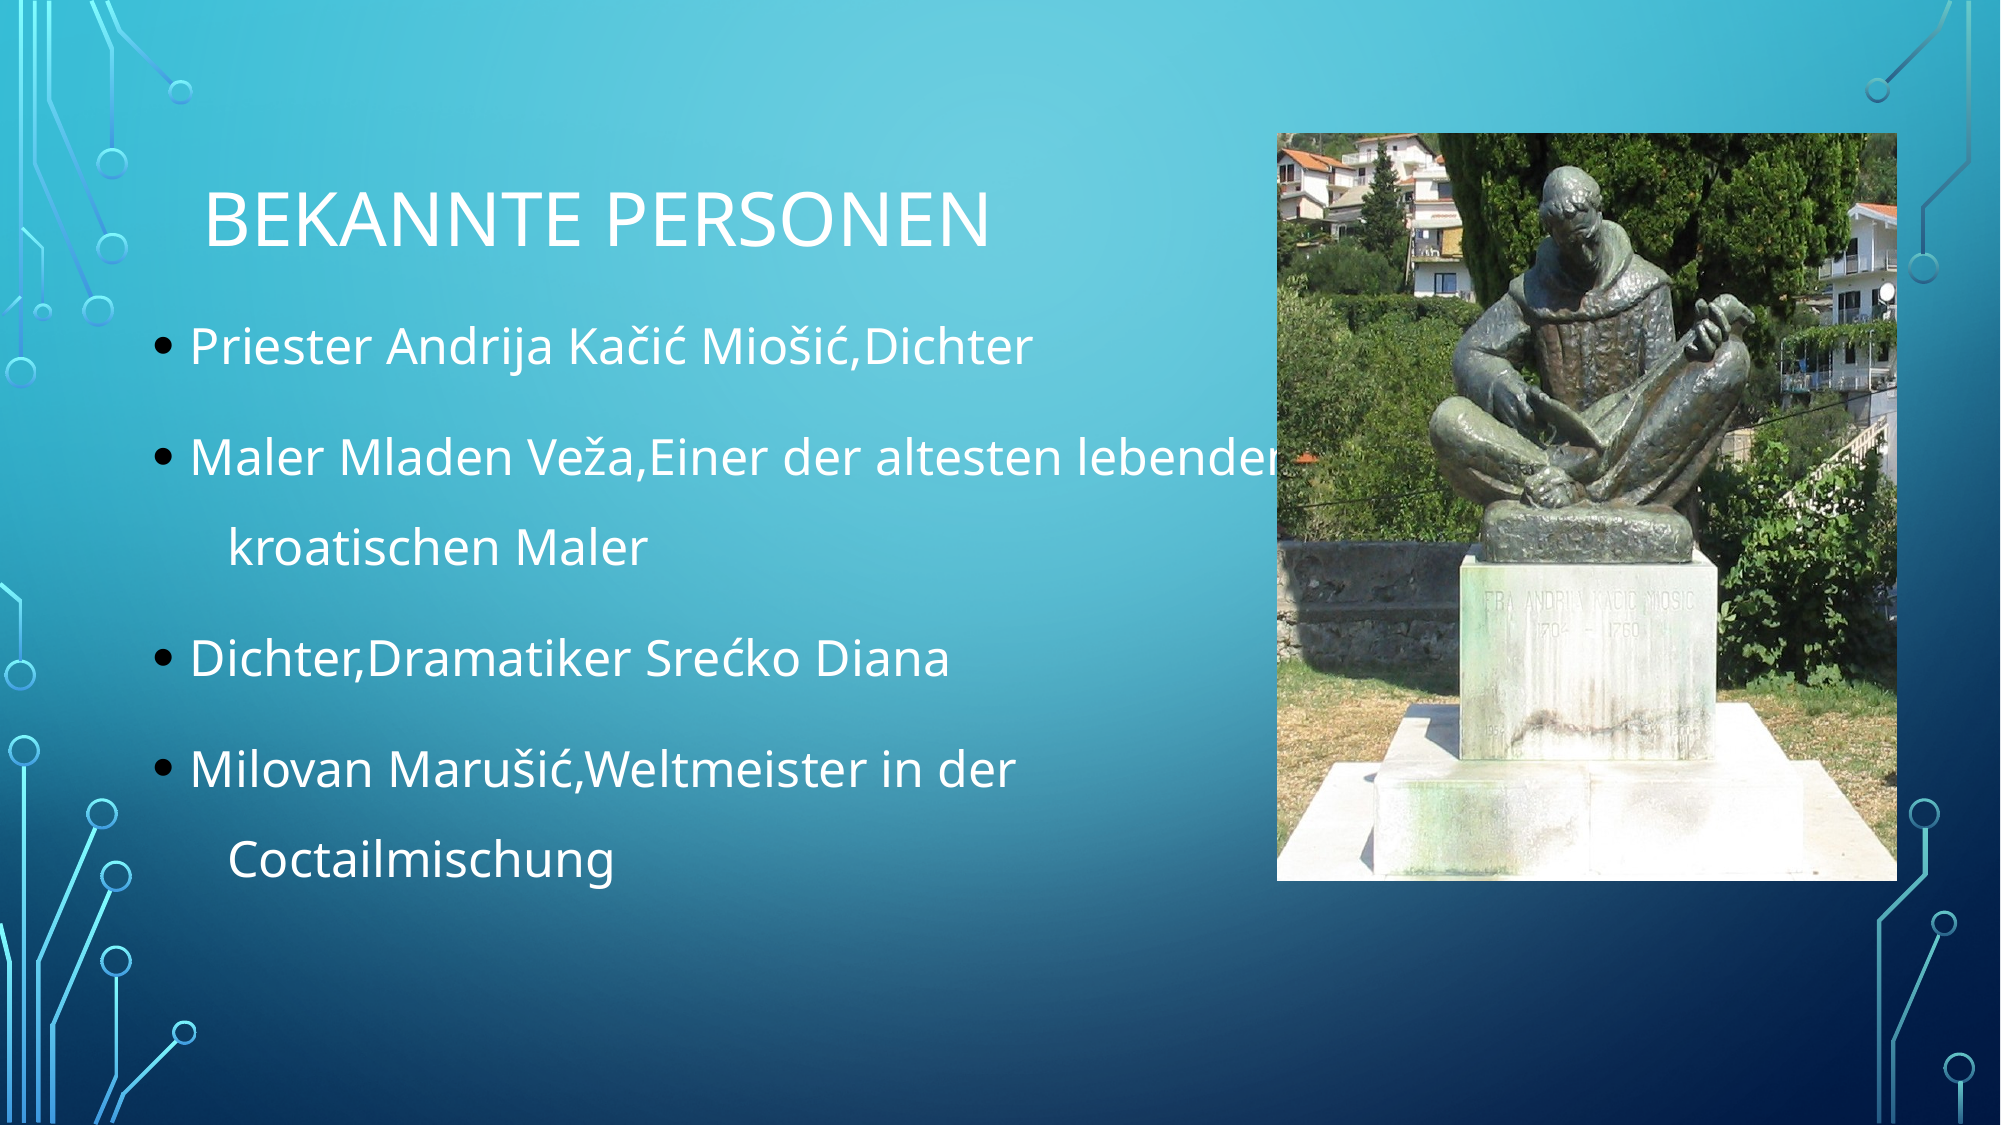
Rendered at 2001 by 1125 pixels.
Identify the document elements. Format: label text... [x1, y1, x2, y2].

list Priester Andrija Kačić Miošić,Dichter Maler Mladen Veža,Einer der altesten lebenden kroatischen Maler Dichter,Dramatiker Srećko Diana Milovan Marušić,Weltmeister in der Coctailmischung [137, 277, 1318, 992]
picture [1277, 133, 1897, 881]
title Bekannte Personen [187, 101, 1813, 277]
